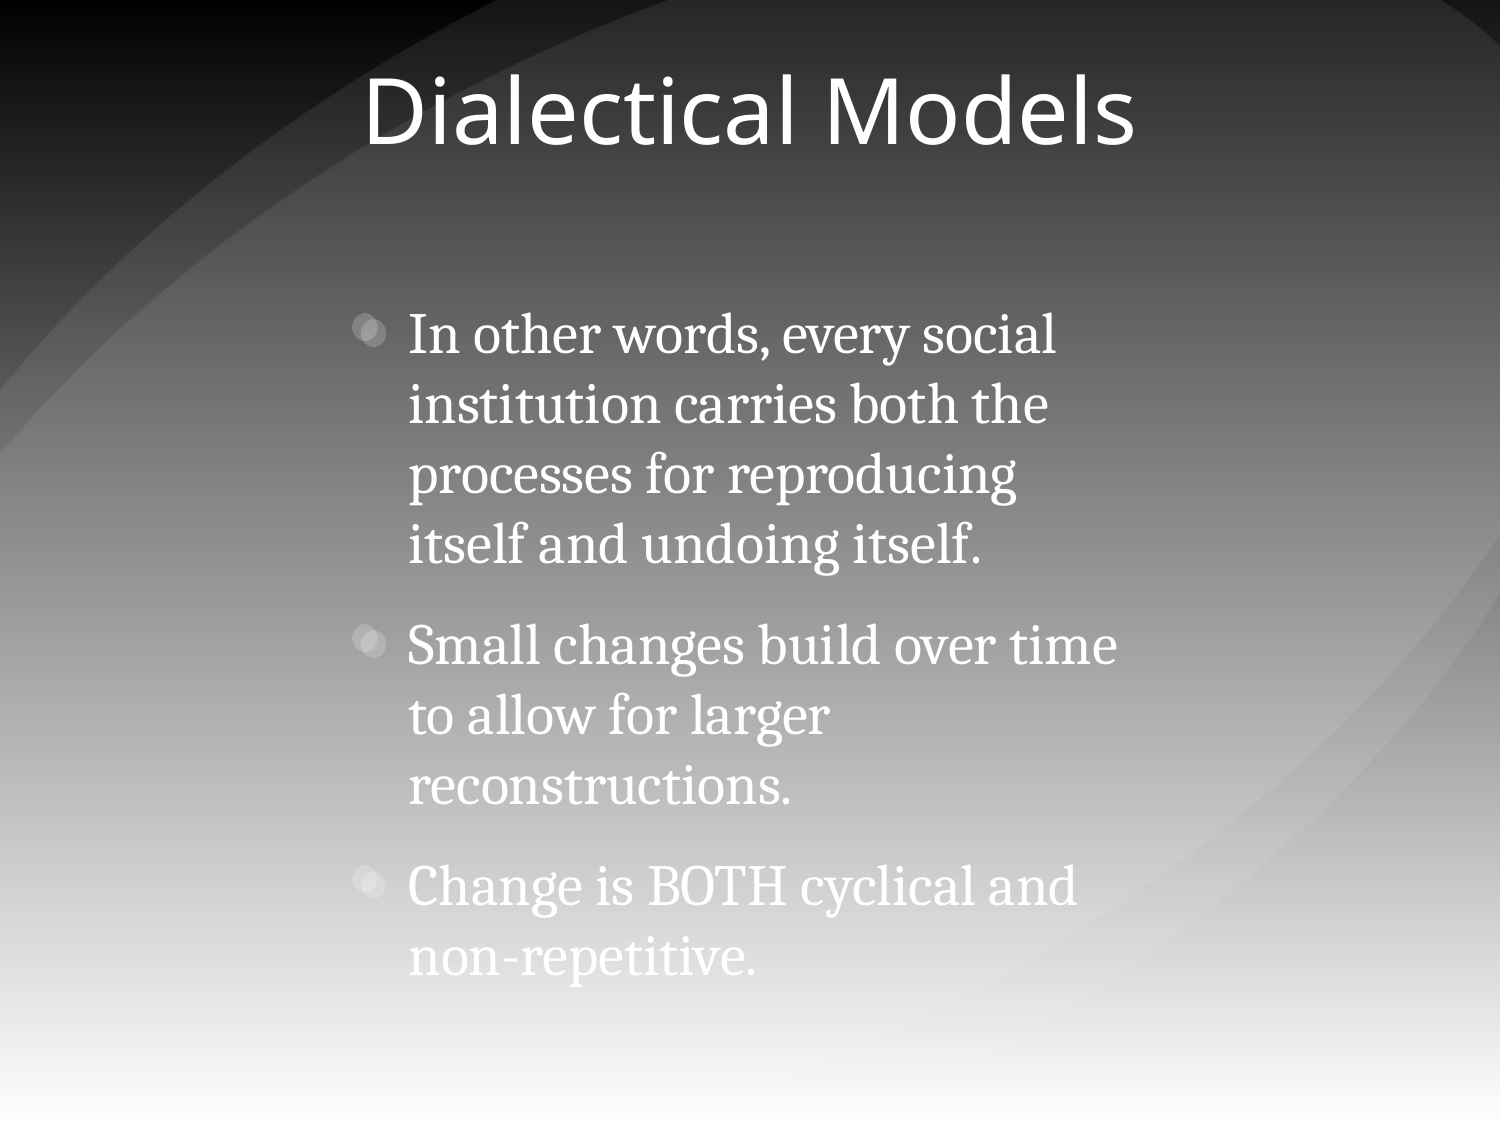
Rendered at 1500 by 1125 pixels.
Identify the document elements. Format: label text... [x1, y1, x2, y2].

list In other words, every social institution carries both the processes for reproducing itself and undoing itself. Small changes build over time to allow for larger reconstructions. Change is BOTH cyclical and non-repetitive. [337, 287, 1163, 1038]
title Dialectical Models [283, 45, 1216, 288]
picture [0, 0, 1500, 1125]
